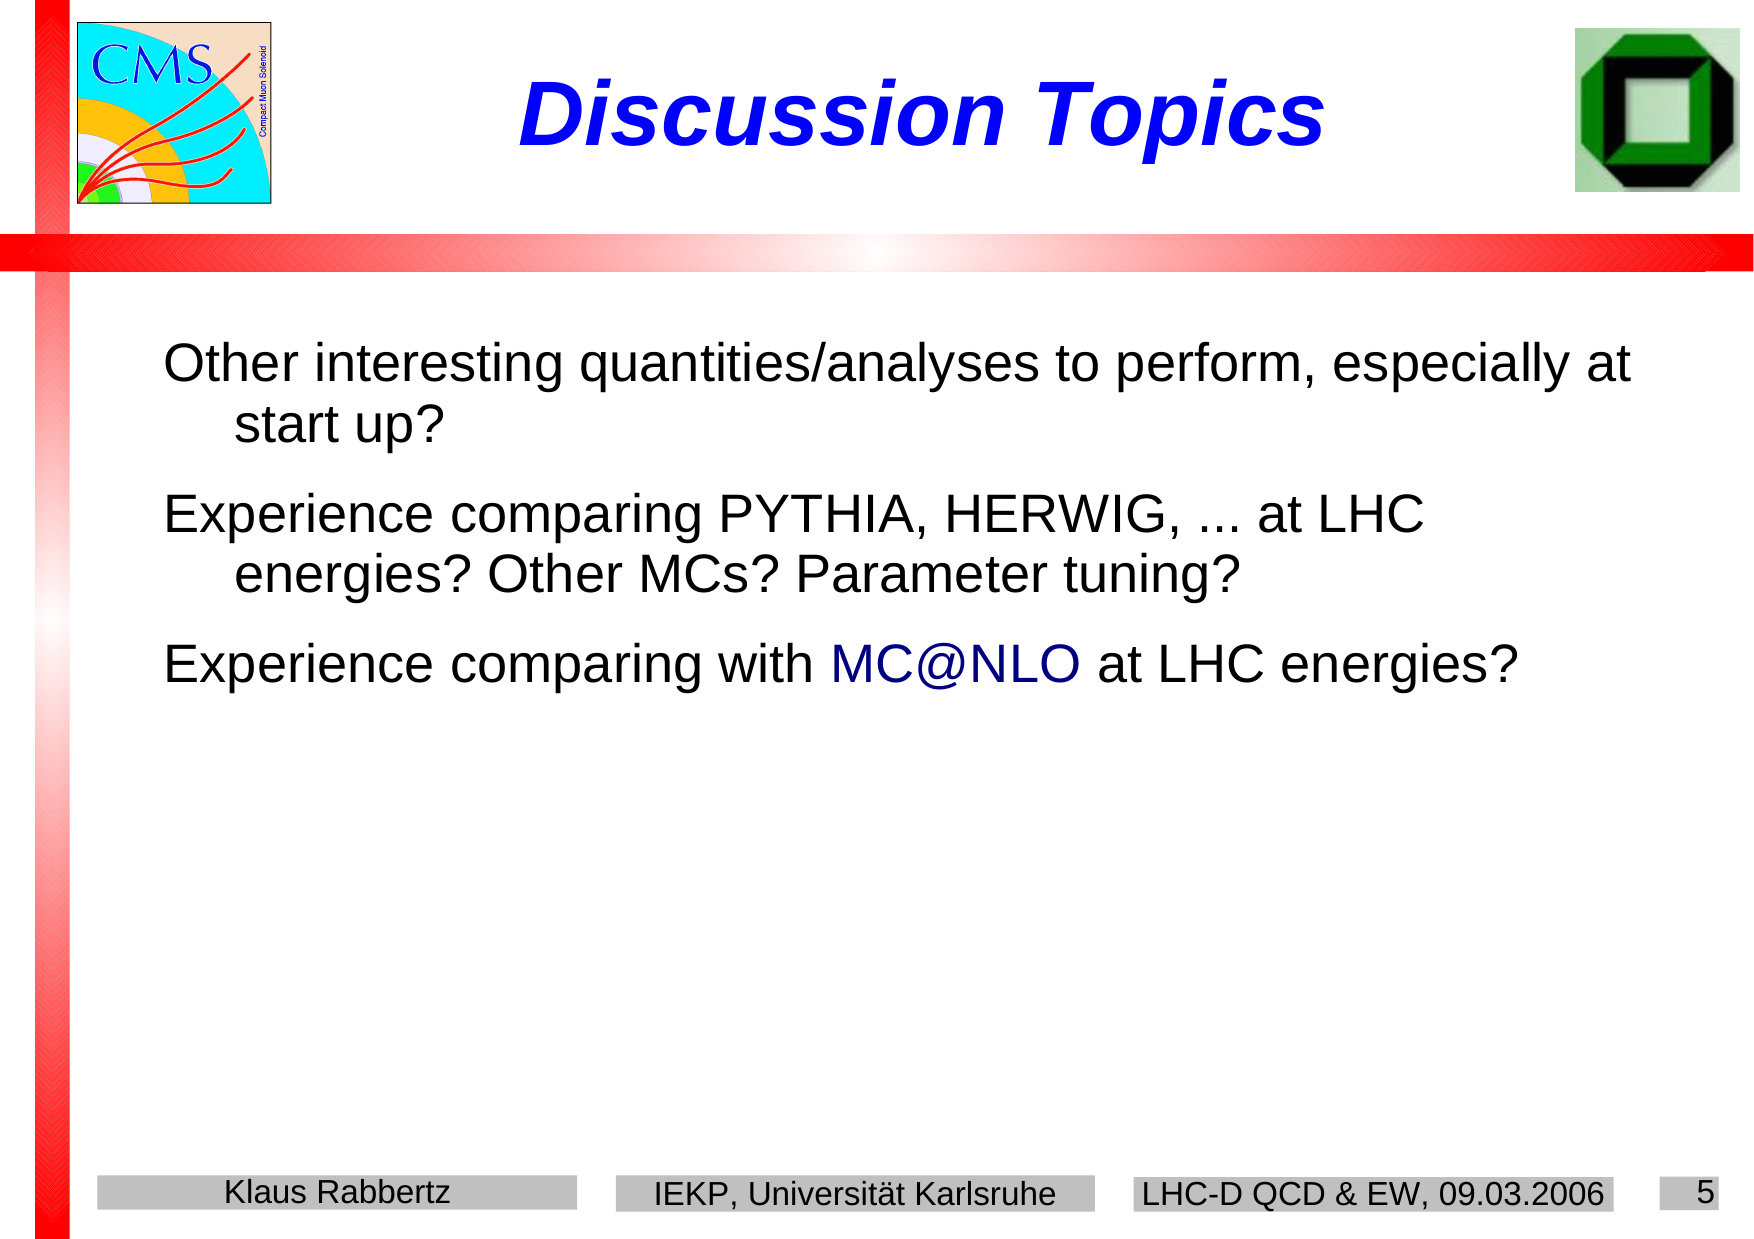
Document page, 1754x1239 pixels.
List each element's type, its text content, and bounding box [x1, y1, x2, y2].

title Discussion Topics [282, 10, 1566, 217]
picture [1575, 28, 1740, 192]
picture [76, 21, 272, 204]
list Other interesting quantities/analyses to perform, especially at start up? Experience comparing PYTHIA, HERWIG, ... at LHC energies? Other MCs? Parameter tuning? Experience comparing with MC@NLO at LHC energies? [151, 332, 1650, 1089]
